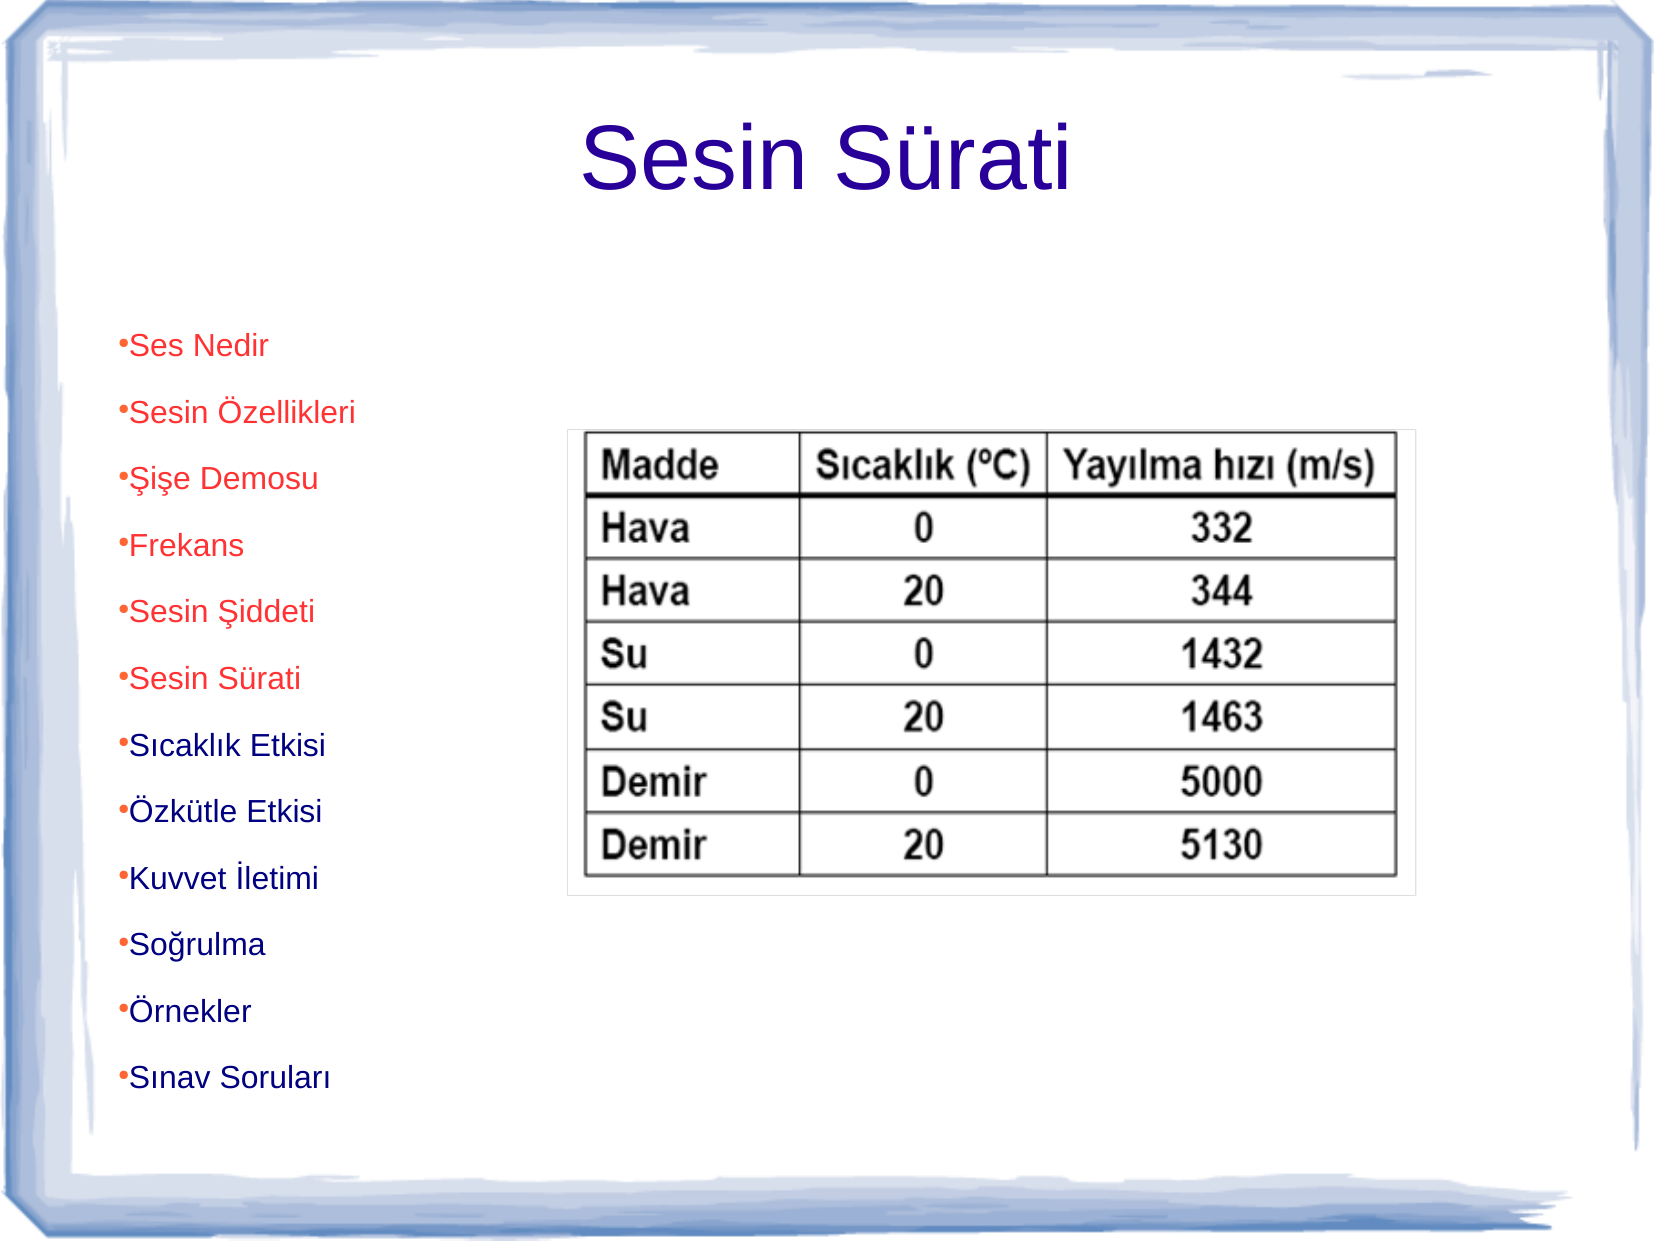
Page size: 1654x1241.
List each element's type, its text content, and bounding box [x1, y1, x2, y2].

picture [566, 428, 1418, 898]
text_box Sesin Sürati [82, 49, 1571, 257]
list Ses Nedir Sesin Özellikleri Şişe Demosu Frekans Sesin Şiddeti Sesin Sürati Sıcaklık Etkisi Özkütle Etkisi Kuvvet İletimi Soğrulma Örnekler Sınav Soruları [118, 324, 438, 1097]
